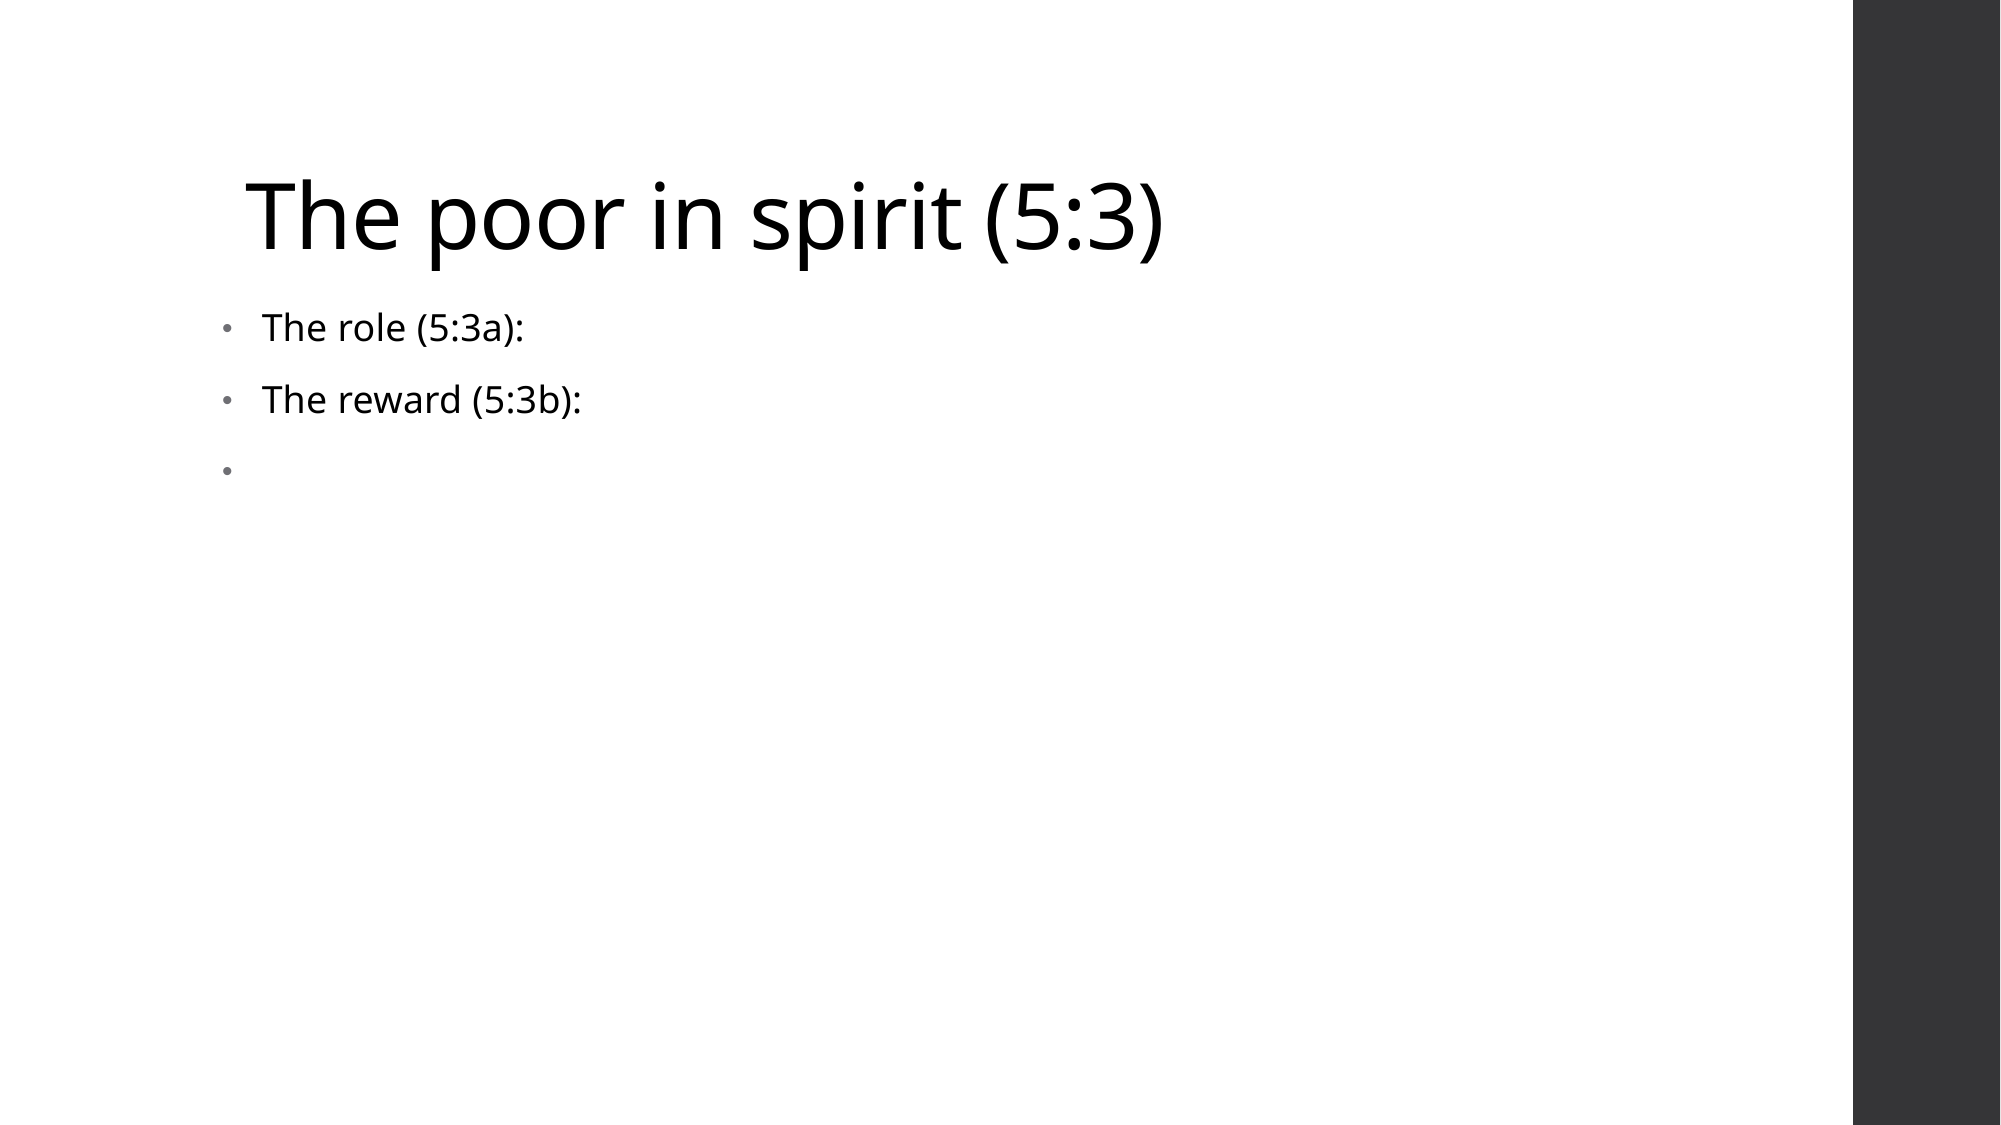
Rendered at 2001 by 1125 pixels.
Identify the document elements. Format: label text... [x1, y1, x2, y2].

list The role (5:3a): The reward (5:3b): [206, 299, 1617, 1014]
title The poor in spirit (5:3) [206, 60, 1797, 278]
